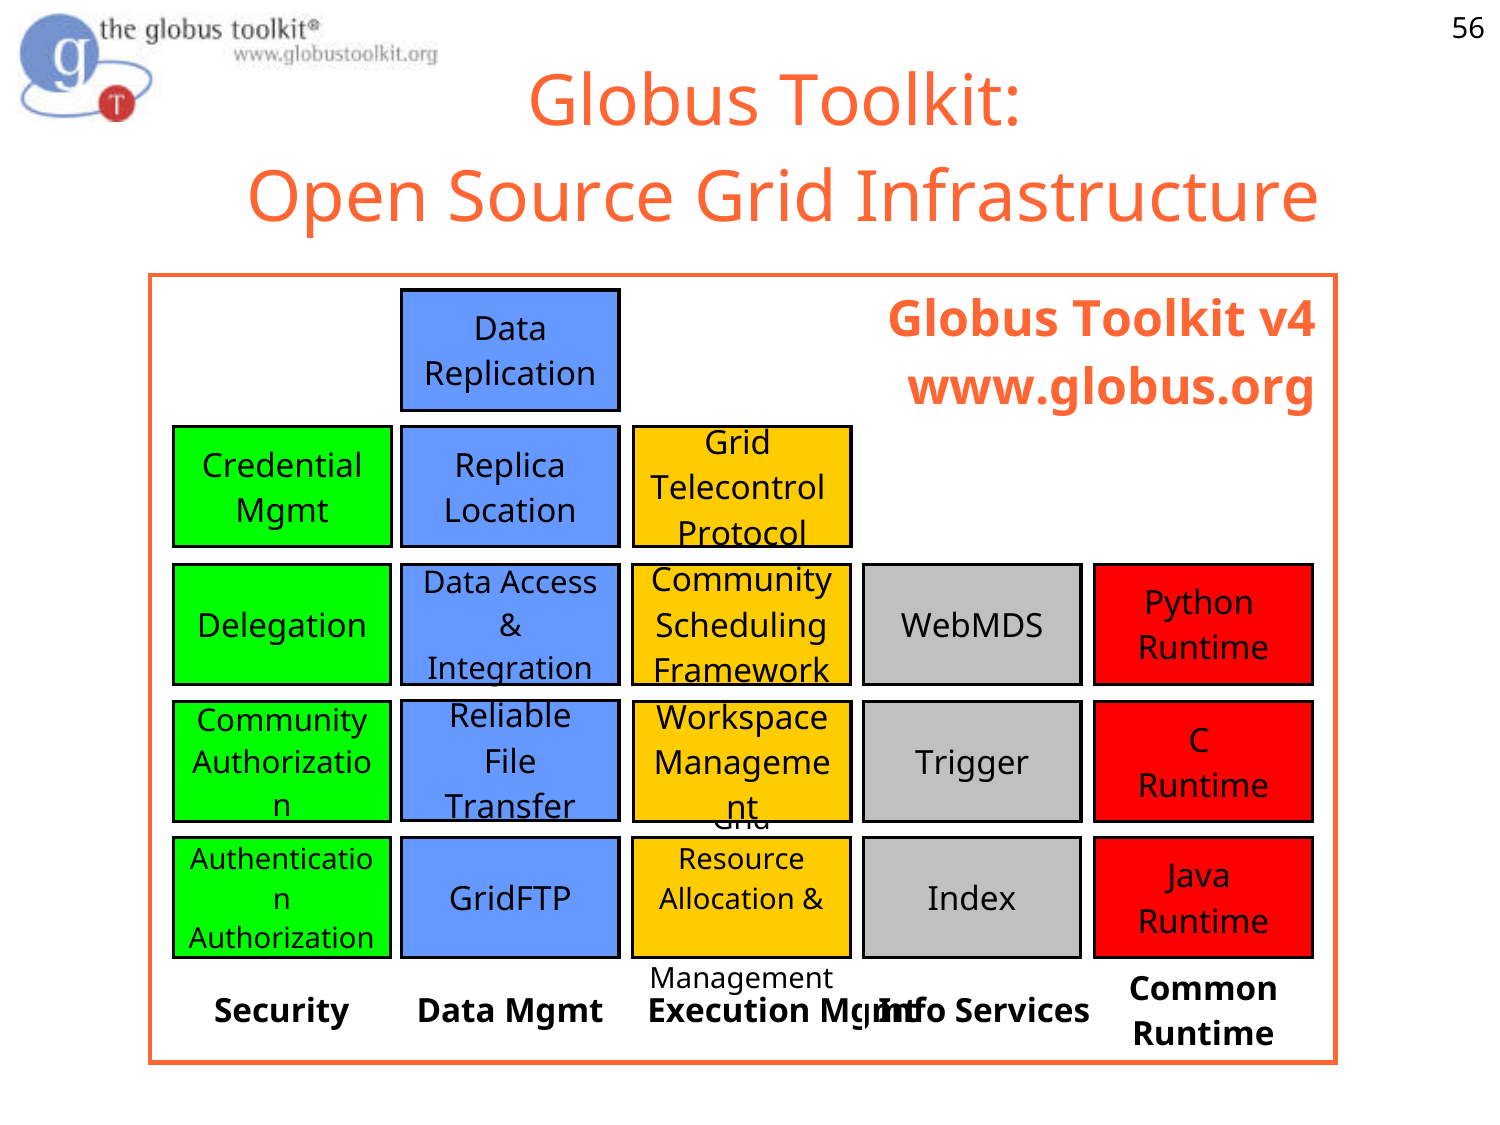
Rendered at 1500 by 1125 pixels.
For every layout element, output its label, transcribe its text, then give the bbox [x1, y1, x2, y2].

text_box Authentication Authorization [173, 837, 391, 958]
text_box Common Runtime [1094, 965, 1313, 1055]
text_box WebMDS [863, 564, 1082, 685]
text_box Workspace Management [633, 701, 852, 822]
text_box Credential Mgmt [173, 426, 392, 547]
text_box Info Services [863, 965, 1082, 1055]
text_box Globus Toolkit: Open Source Grid Infrastructure [137, 125, 1413, 250]
text_box Community Scheduling Framework [632, 564, 851, 685]
text_box Data Replication [401, 290, 620, 411]
text_box Java Runtime [1094, 837, 1313, 958]
text_box Index [863, 837, 1081, 958]
text_box Delegation [173, 564, 391, 685]
text_box Data Access & Integration [401, 564, 620, 685]
text_box Data Mgmt [401, 965, 620, 1055]
text_box C Runtime [1094, 701, 1313, 822]
text_box Globus Toolkit v4 www.globus.org [814, 274, 1332, 427]
text_box Security [173, 965, 391, 1055]
text_box Grid Telecontrol Protocol [633, 426, 852, 547]
picture [17, 12, 438, 122]
text_box Python Runtime [1094, 564, 1313, 685]
text_box Execution Mgmt [632, 965, 851, 1055]
text_box Reliable File Transfer [401, 700, 620, 821]
text_box Community Authorization [173, 701, 391, 822]
text_box GridFTP [401, 837, 620, 958]
text_box Replica Location [401, 426, 620, 547]
text_box Grid Resource Allocation & Management [632, 837, 851, 958]
text_box Trigger [863, 701, 1082, 822]
